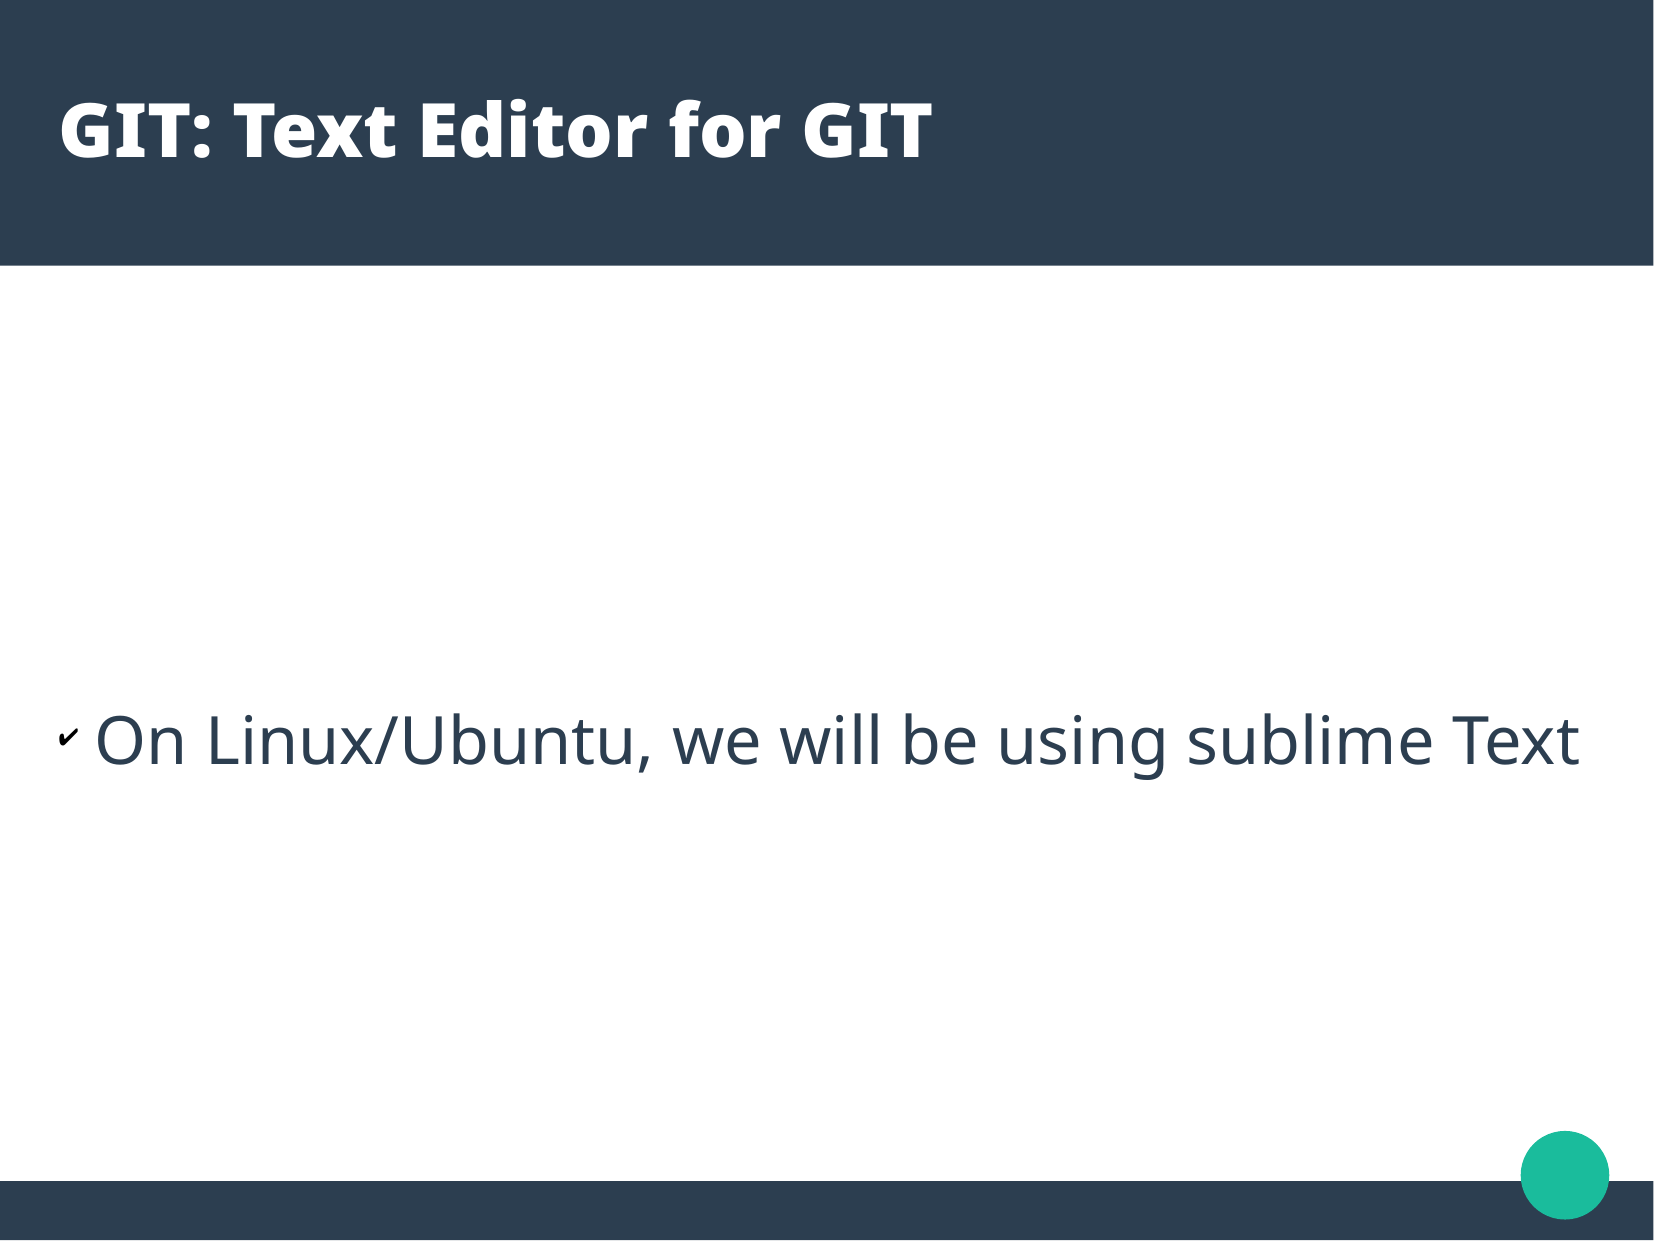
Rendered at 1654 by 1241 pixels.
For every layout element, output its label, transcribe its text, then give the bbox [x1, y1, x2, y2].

subtitle On Linux/Ubuntu, we will be using sublime Text [59, 271, 1595, 1205]
title GIT: Text Editor for GIT [59, 40, 1595, 216]
